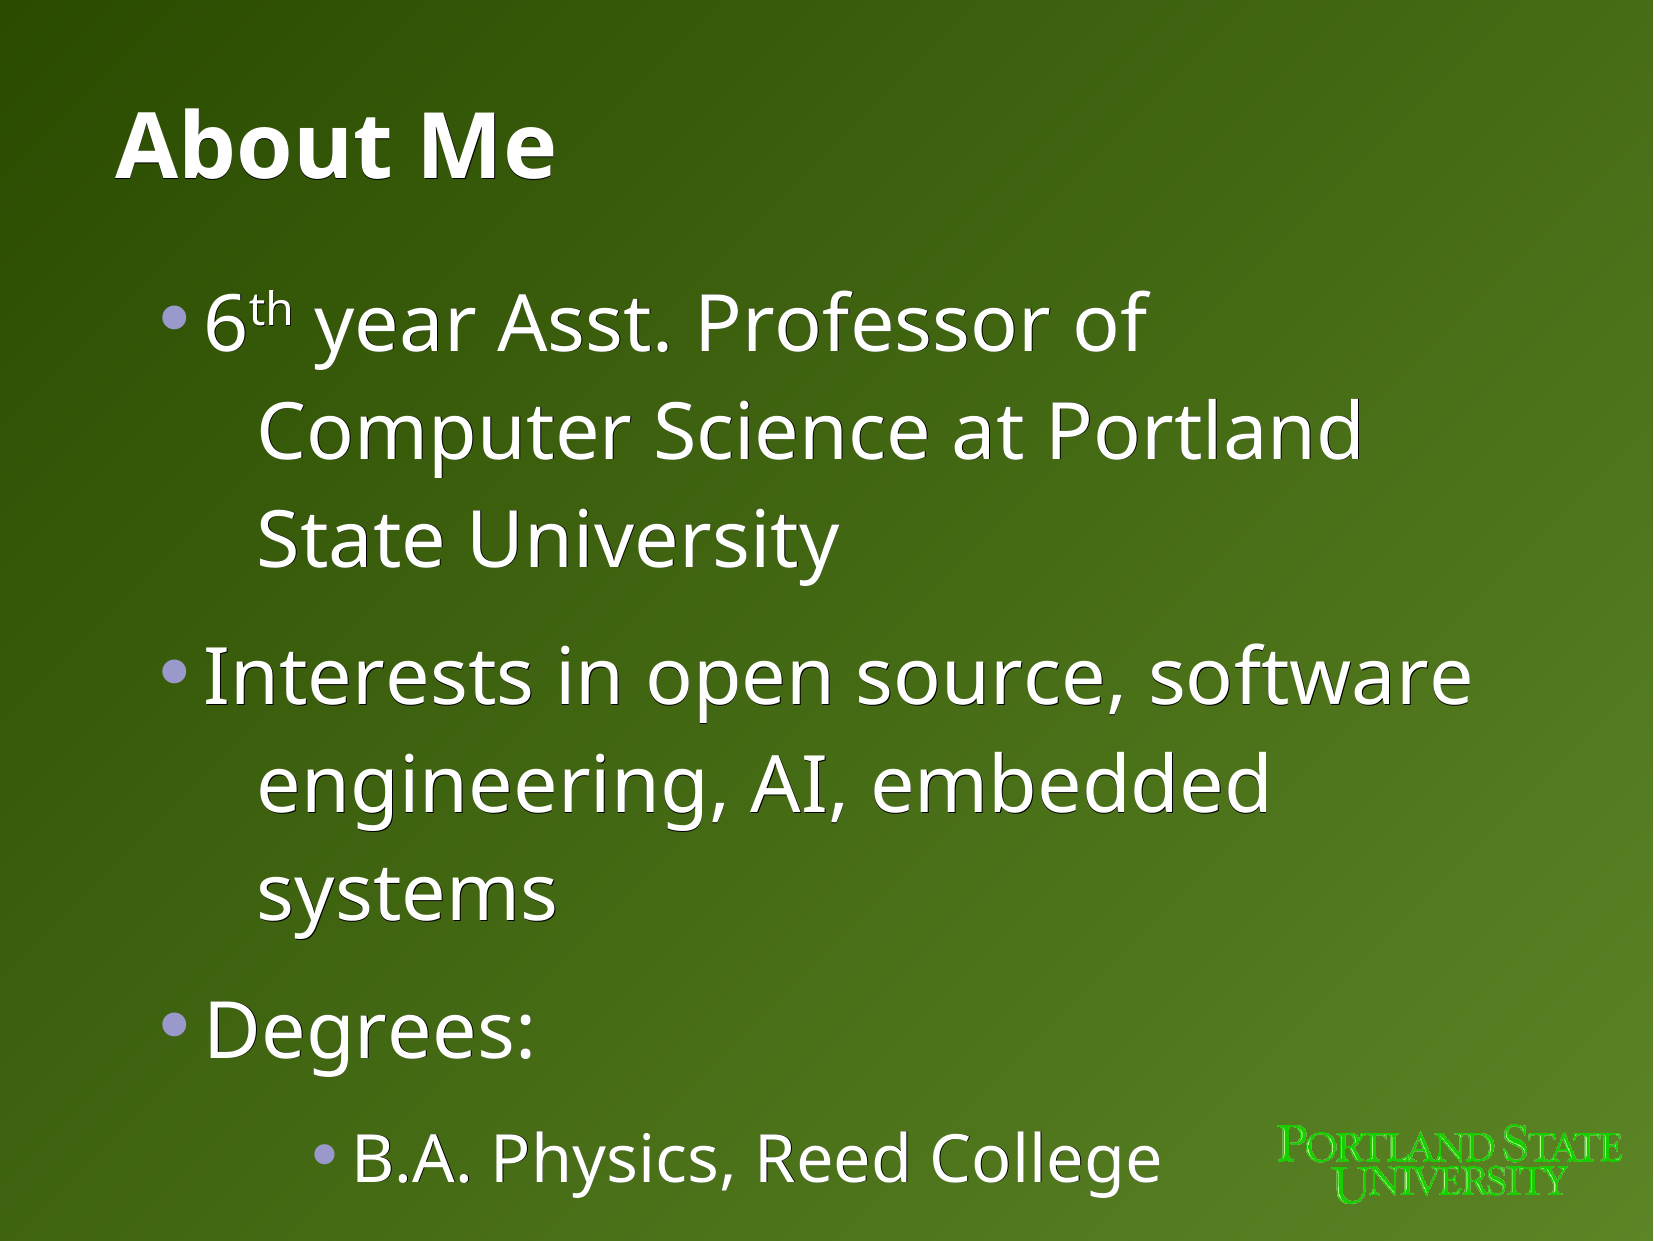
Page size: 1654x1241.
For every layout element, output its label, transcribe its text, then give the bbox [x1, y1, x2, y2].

list 6th year Asst. Professor of Computer Science at Portland State University Interests in open source, software engineering, AI, embedded systems Degrees: B.A. Physics, Reed College Thesis M.Sc. CS, University of Oregon Ph.D. CS, U. Oregon CIRL [115, 266, 1528, 1112]
picture [1277, 1124, 1622, 1204]
title About Me [115, 86, 1528, 200]
